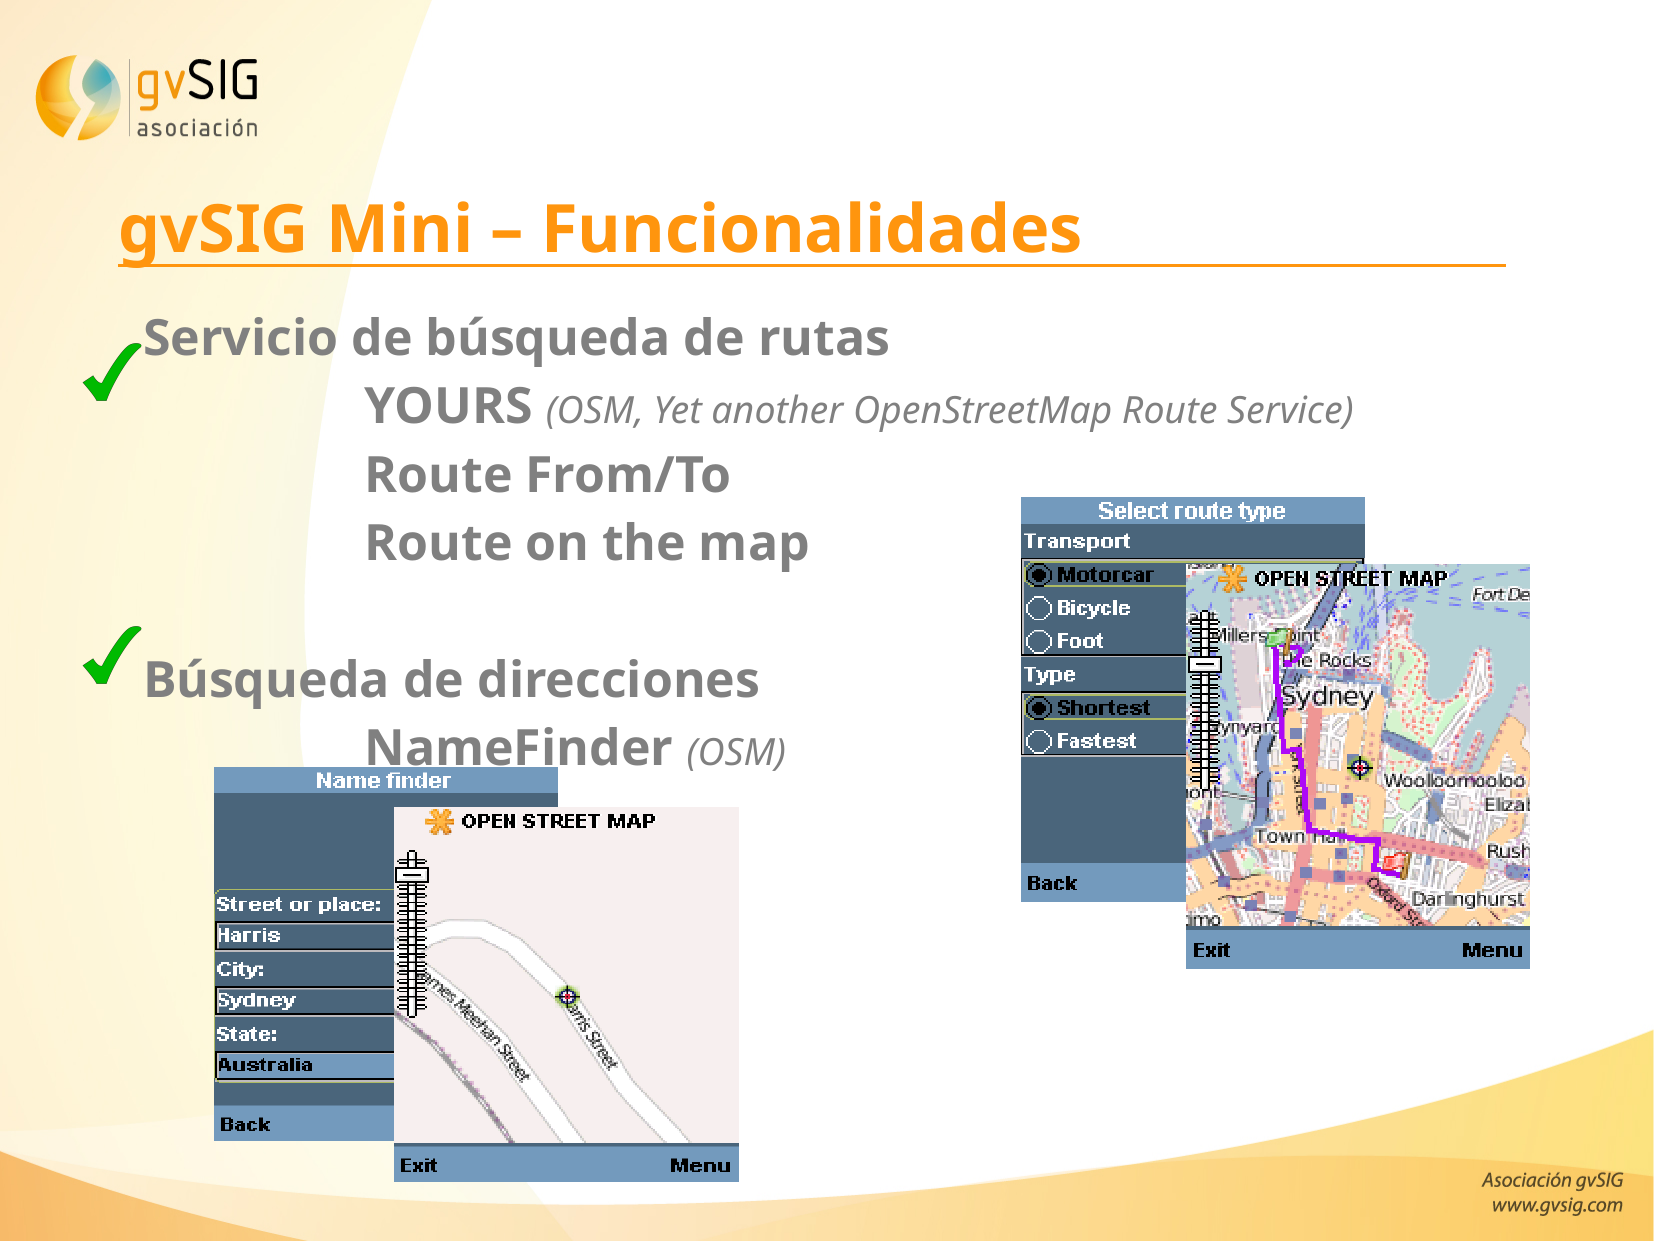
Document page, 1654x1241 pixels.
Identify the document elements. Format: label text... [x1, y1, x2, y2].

picture [0, 0, 1654, 1241]
text_box Servicio de búsqueda de rutas YOURS (OSM, Yet another OpenStreetMap Route Service) Route From/To Route on the map Búsqueda de direcciones NameFinder (OSM) [143, 337, 1565, 745]
title gvSIG Mini – Funcionalidades [118, 177, 1607, 276]
